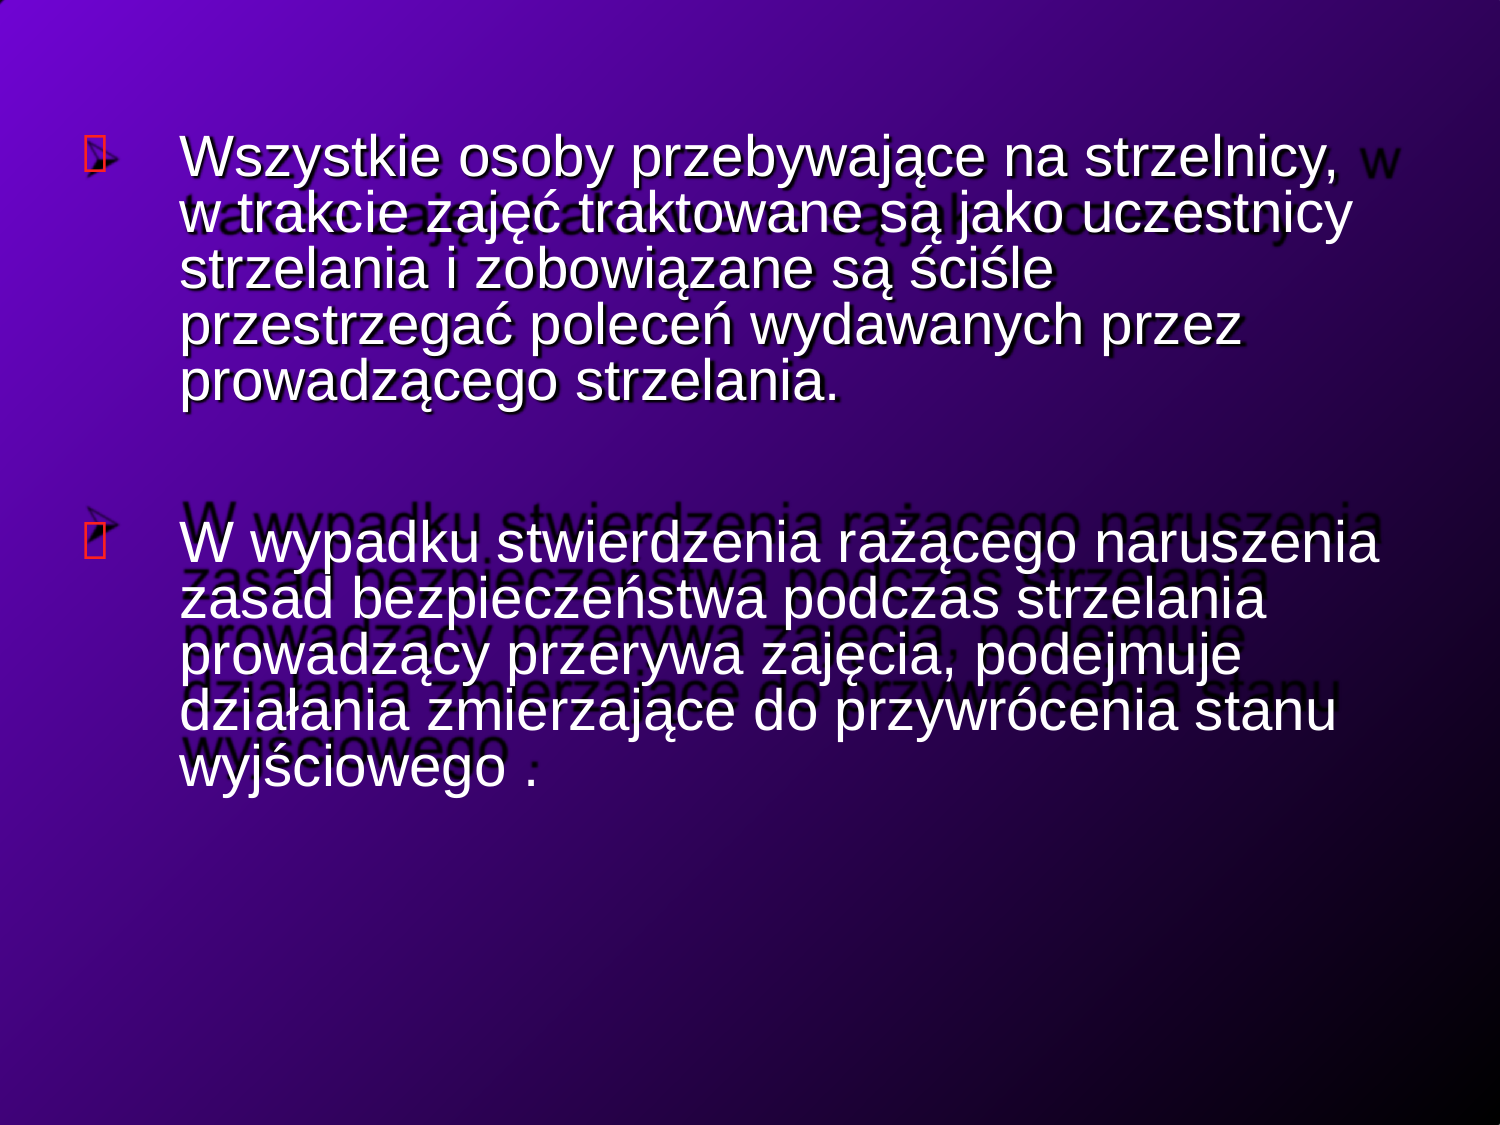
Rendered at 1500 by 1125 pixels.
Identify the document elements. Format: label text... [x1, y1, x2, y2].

picture [0, 0, 1500, 1125]
text_box Wszystkie osoby przebywające na strzelnicy, w trakcie zajęć traktowane są jako uczestnicy strzelania i zobowiązane są ściśle przestrzegać poleceń wydawanych przez prowadzącego strzelania. W wypadku stwierdzenia rażącego naruszenia zasad bezpieczeństwa podczas strzelania prowadzący przerywa zajęcia, podejmuje działania zmierzające do przywrócenia stanu wyjściowego . [77, 115, 1400, 799]
